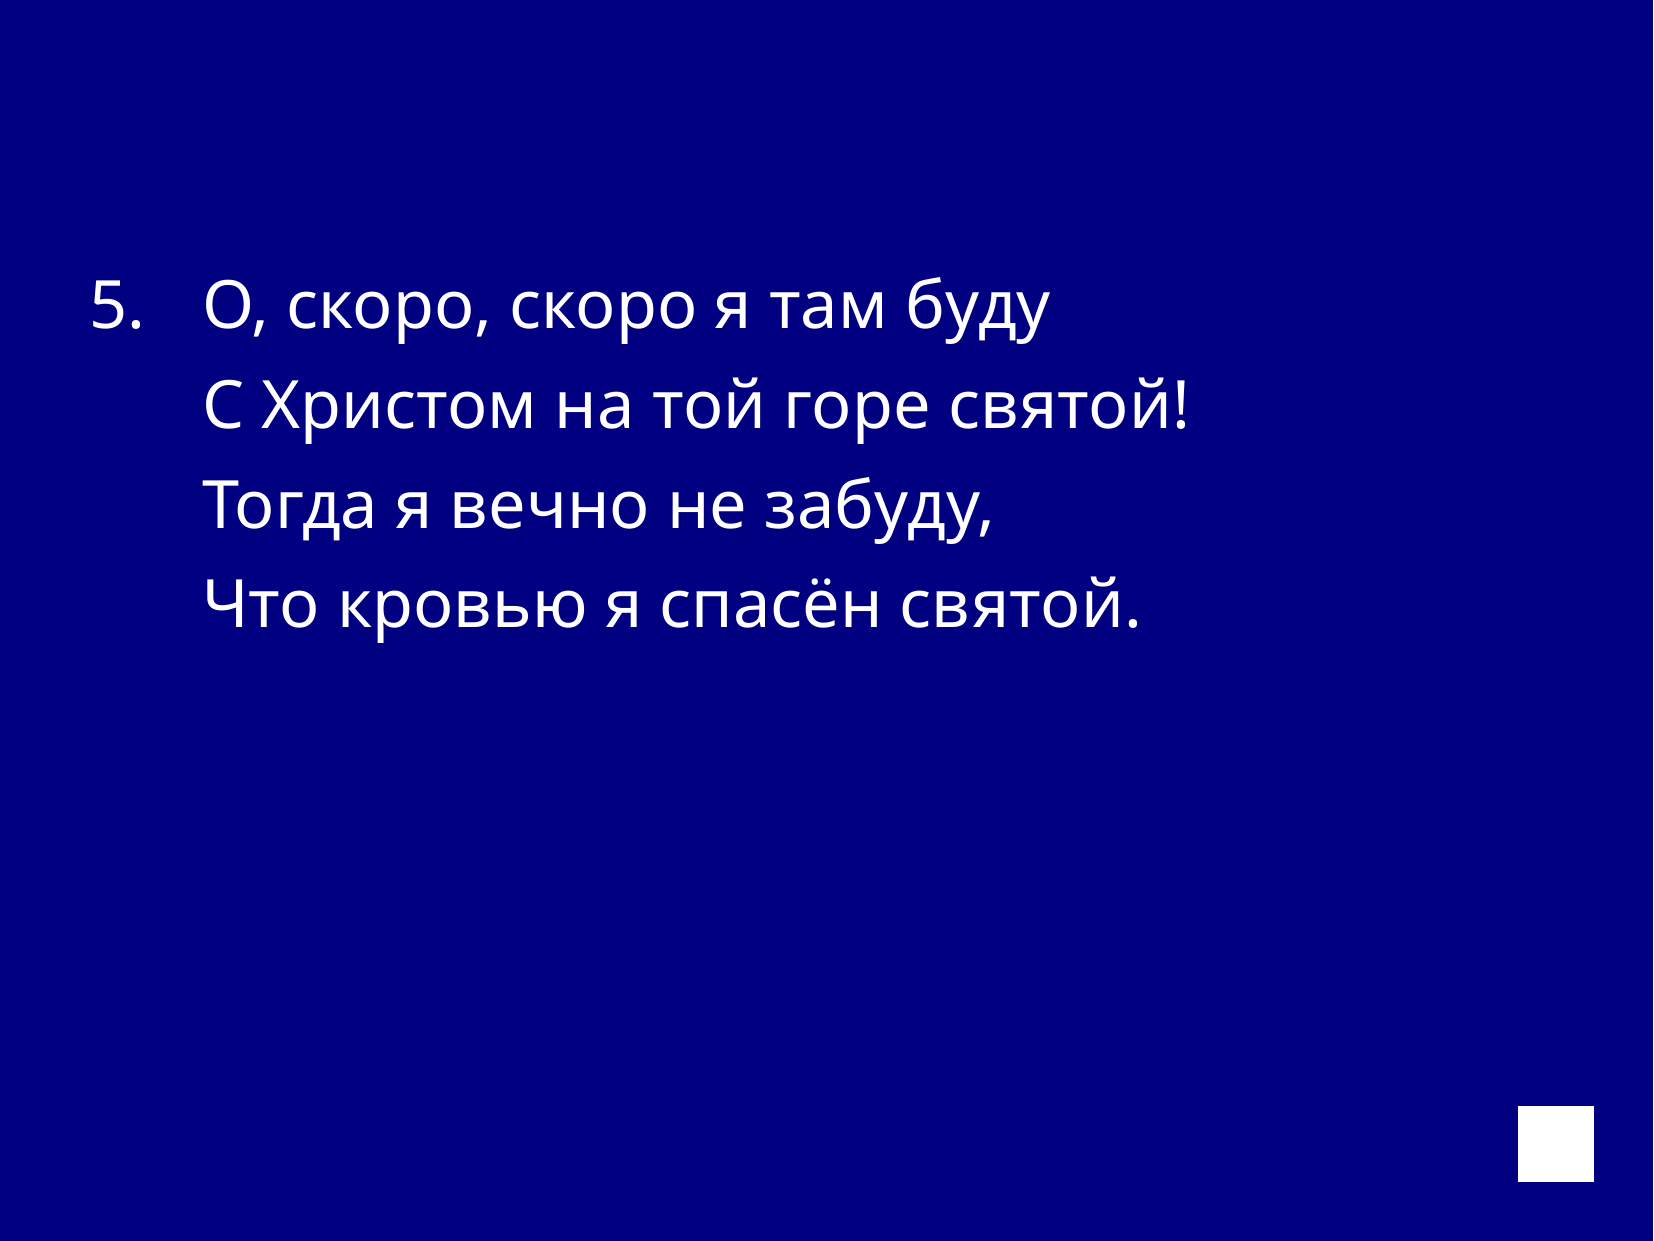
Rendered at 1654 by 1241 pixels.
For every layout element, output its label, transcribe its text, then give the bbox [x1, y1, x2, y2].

text_box [1518, 1106, 1594, 1182]
text_box 5. О, скоро, скоро я там буду С Христом на той горе святой! Тогда я вечно не забуду, Что кровью я спасён святой. [75, 150, 1576, 1163]
